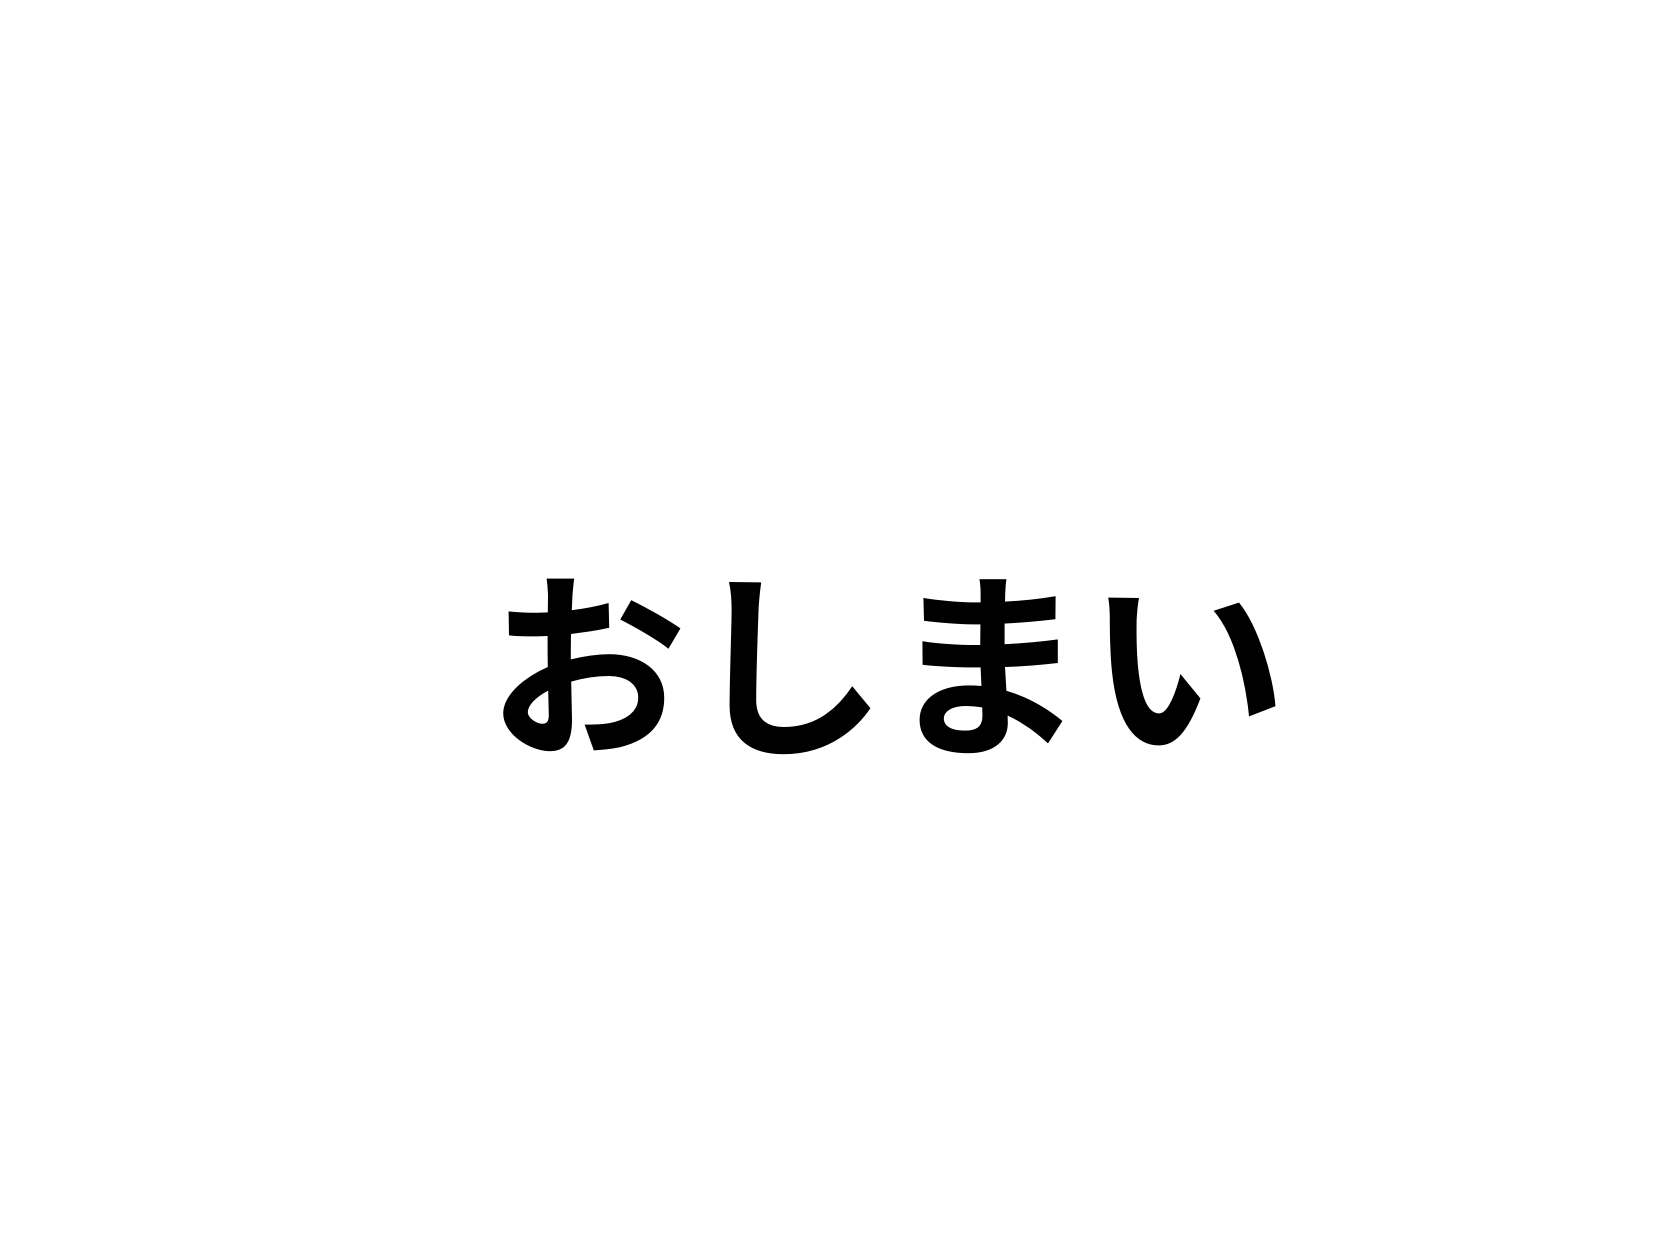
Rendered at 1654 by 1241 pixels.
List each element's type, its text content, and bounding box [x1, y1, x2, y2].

text_box おしまい [472, 501, 1213, 718]
